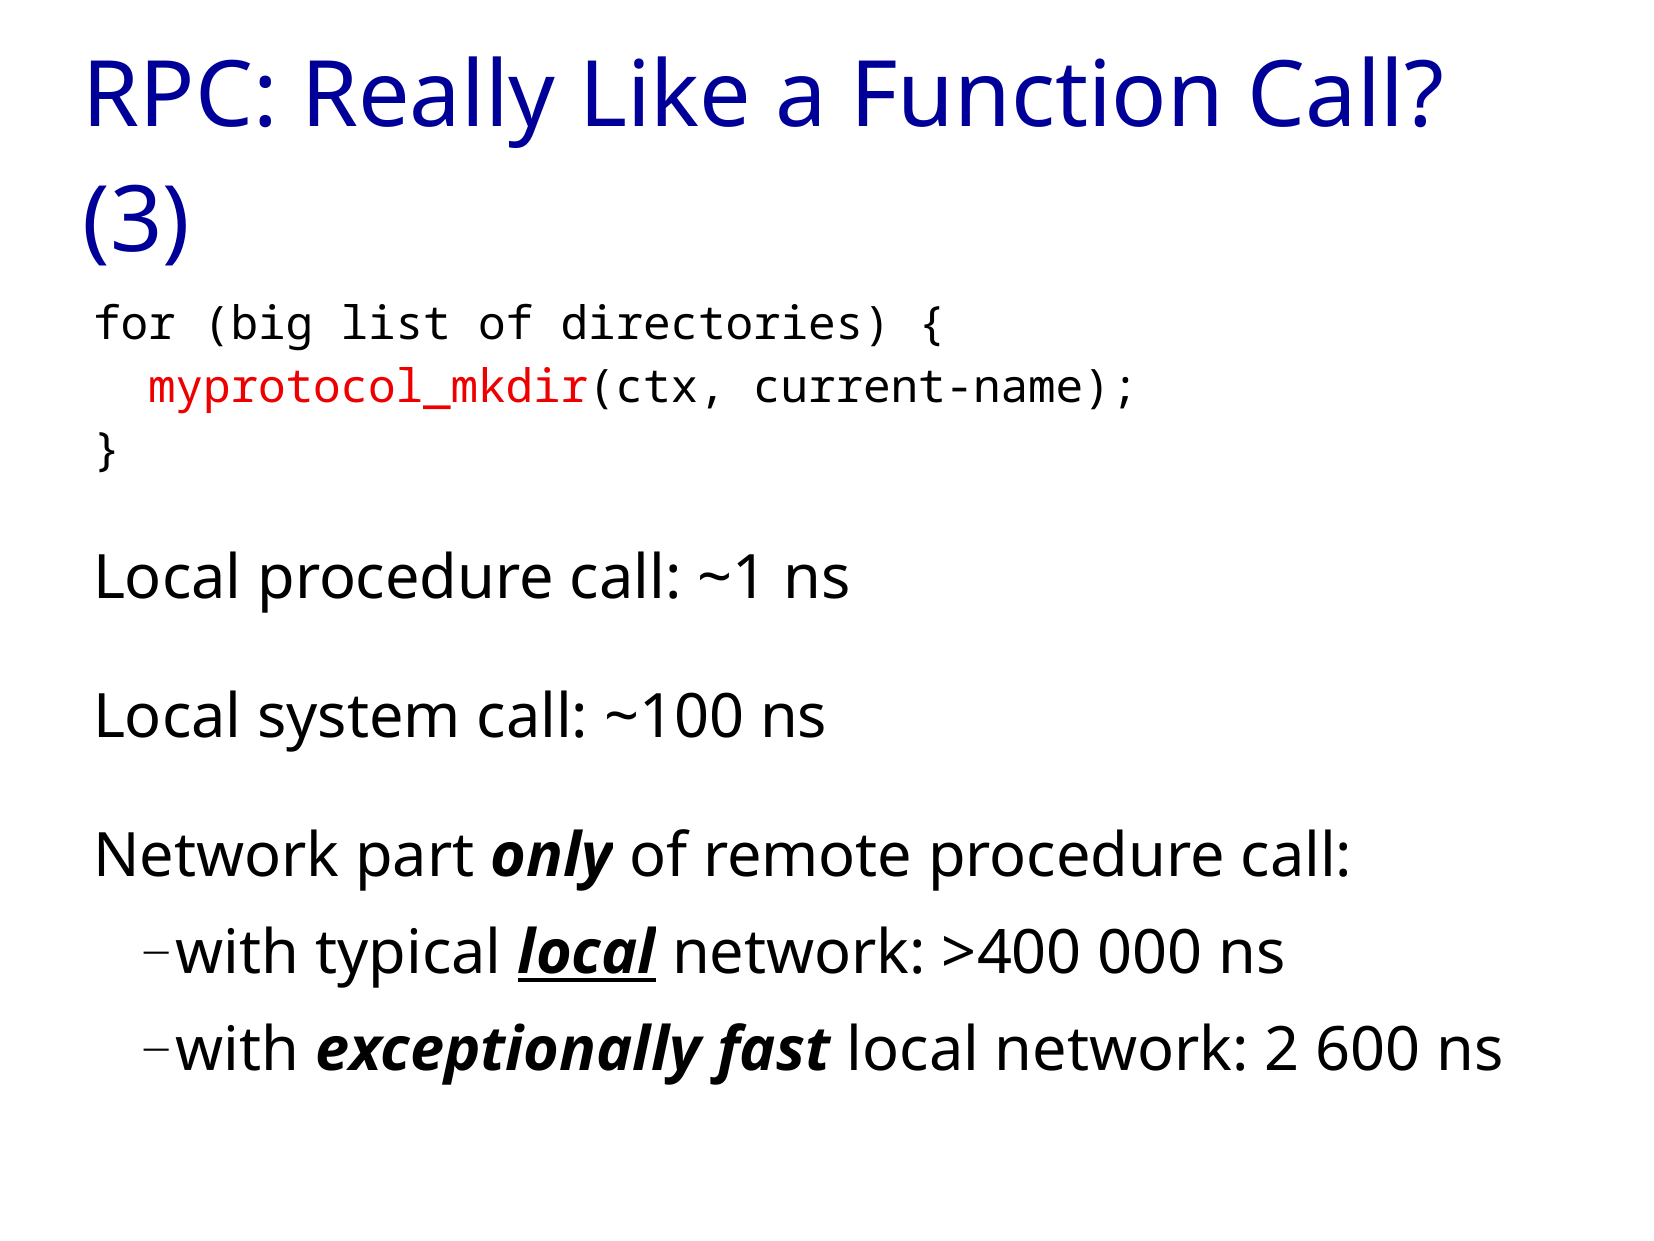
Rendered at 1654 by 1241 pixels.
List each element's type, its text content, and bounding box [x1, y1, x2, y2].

list for (big list of directories) { myprotocol_mkdir(ctx, current-name); } Local procedure call: ~1 ns Local system call: ~100 ns Network part only of remote procedure call: with typical local network: >400 000 ns with exceptionally fast local network: 2 600 ns [60, 290, 1654, 1096]
title RPC: Really Like a Function Call? (3) [82, 49, 1571, 257]
